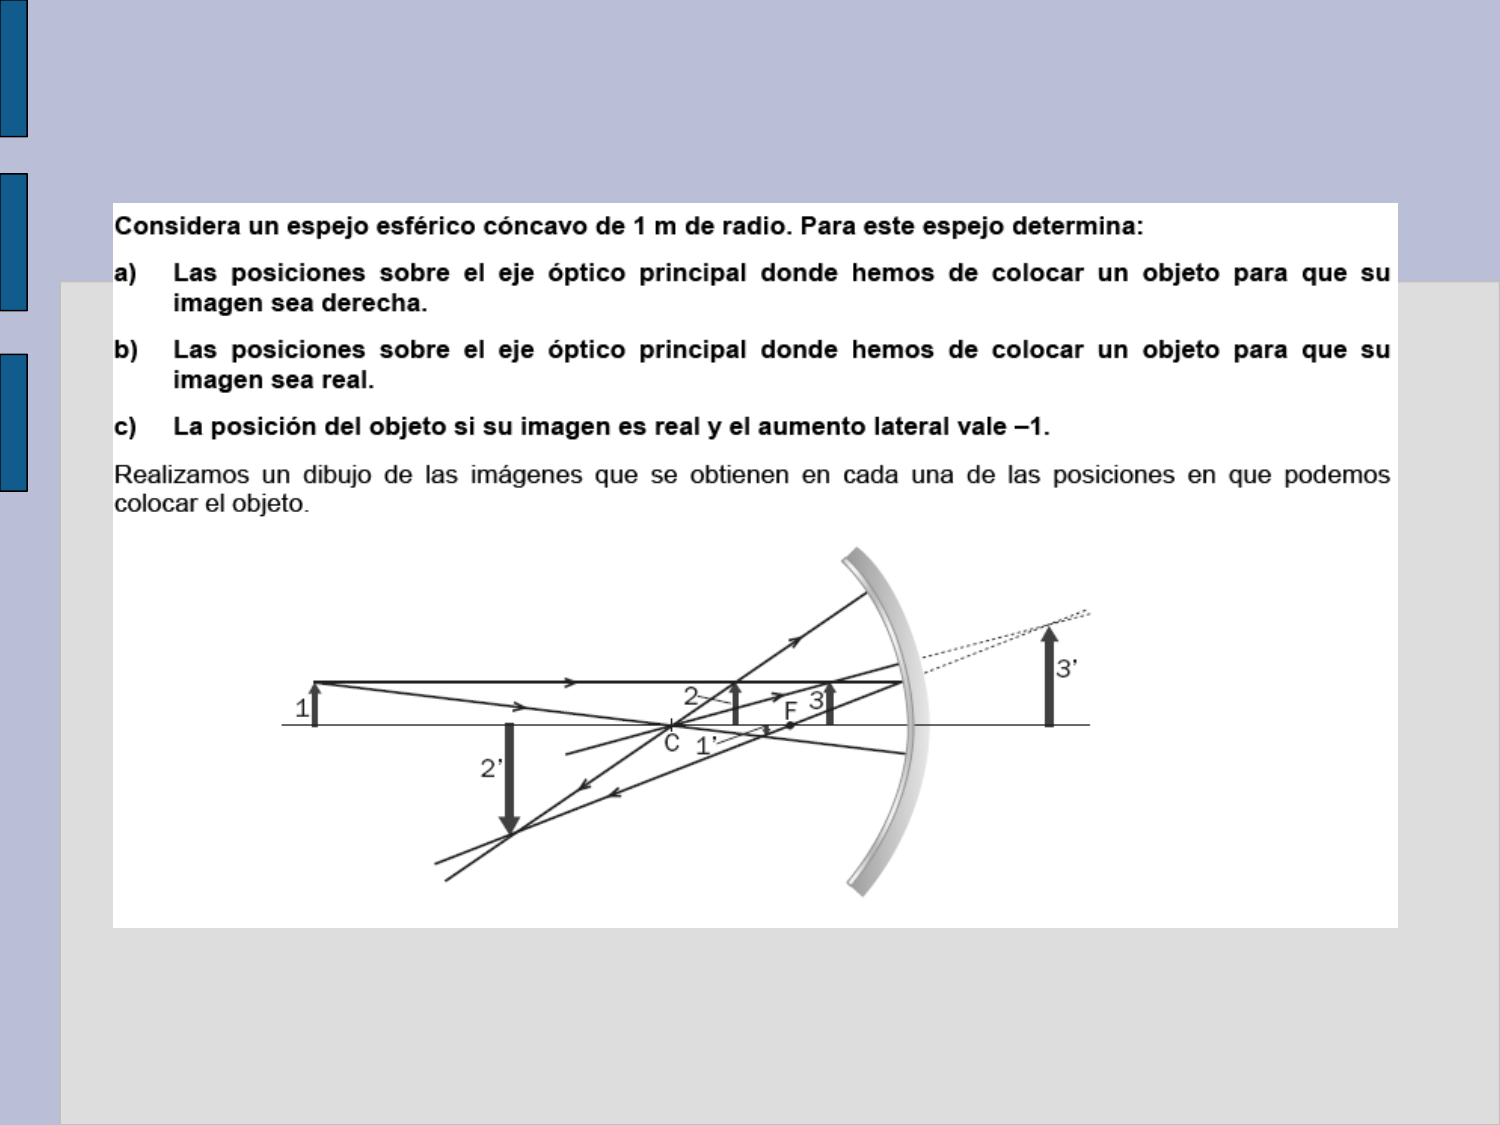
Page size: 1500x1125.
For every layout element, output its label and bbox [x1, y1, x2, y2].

picture [113, 203, 1398, 928]
